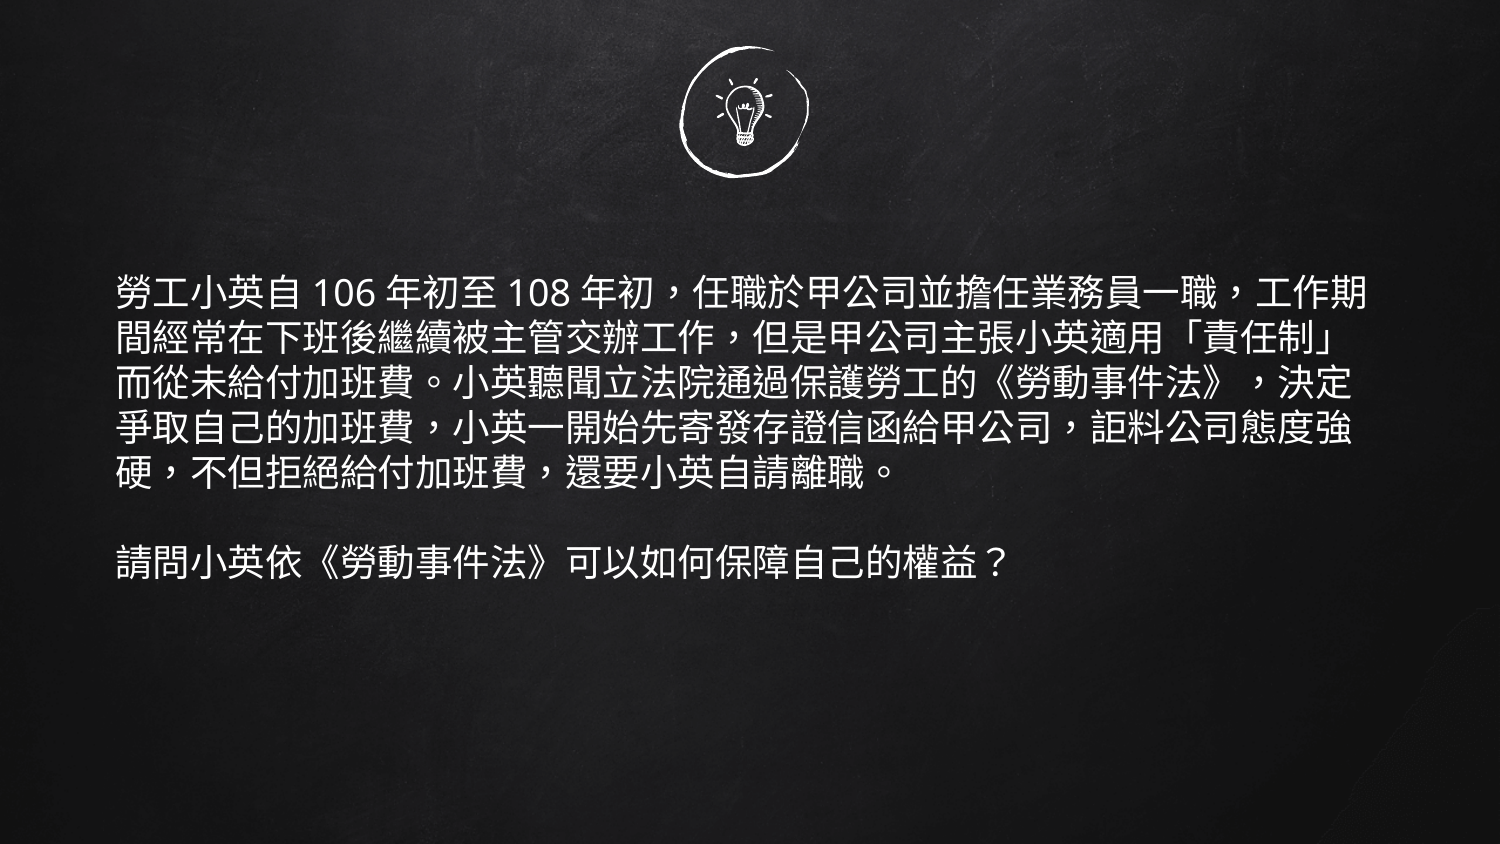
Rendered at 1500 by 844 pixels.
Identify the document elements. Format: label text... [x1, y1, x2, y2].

text_box [725, 85, 765, 147]
text_box [715, 94, 723, 100]
list 勞工小英自106年初至108年初，任職於甲公司並擔任業務員一職，工作期間經常在下班後繼續被主管交辦工作，但是甲公司主張小英適用「責任制」而從未給付加班費。小英聽聞立法院通過保護勞工的《勞動事件法》，決定爭取自己的加班費，小英一開始先寄發存證信函給甲公司，詎料公司態度強硬，不但拒絕給付加班費，還要小英自請離職。 請問小英依《勞動事件法》可以如何保障自己的權益？ [100, 209, 1400, 706]
text_box [716, 112, 725, 118]
text_box [679, 46, 809, 179]
text_box [765, 93, 773, 98]
text_box [728, 78, 734, 86]
